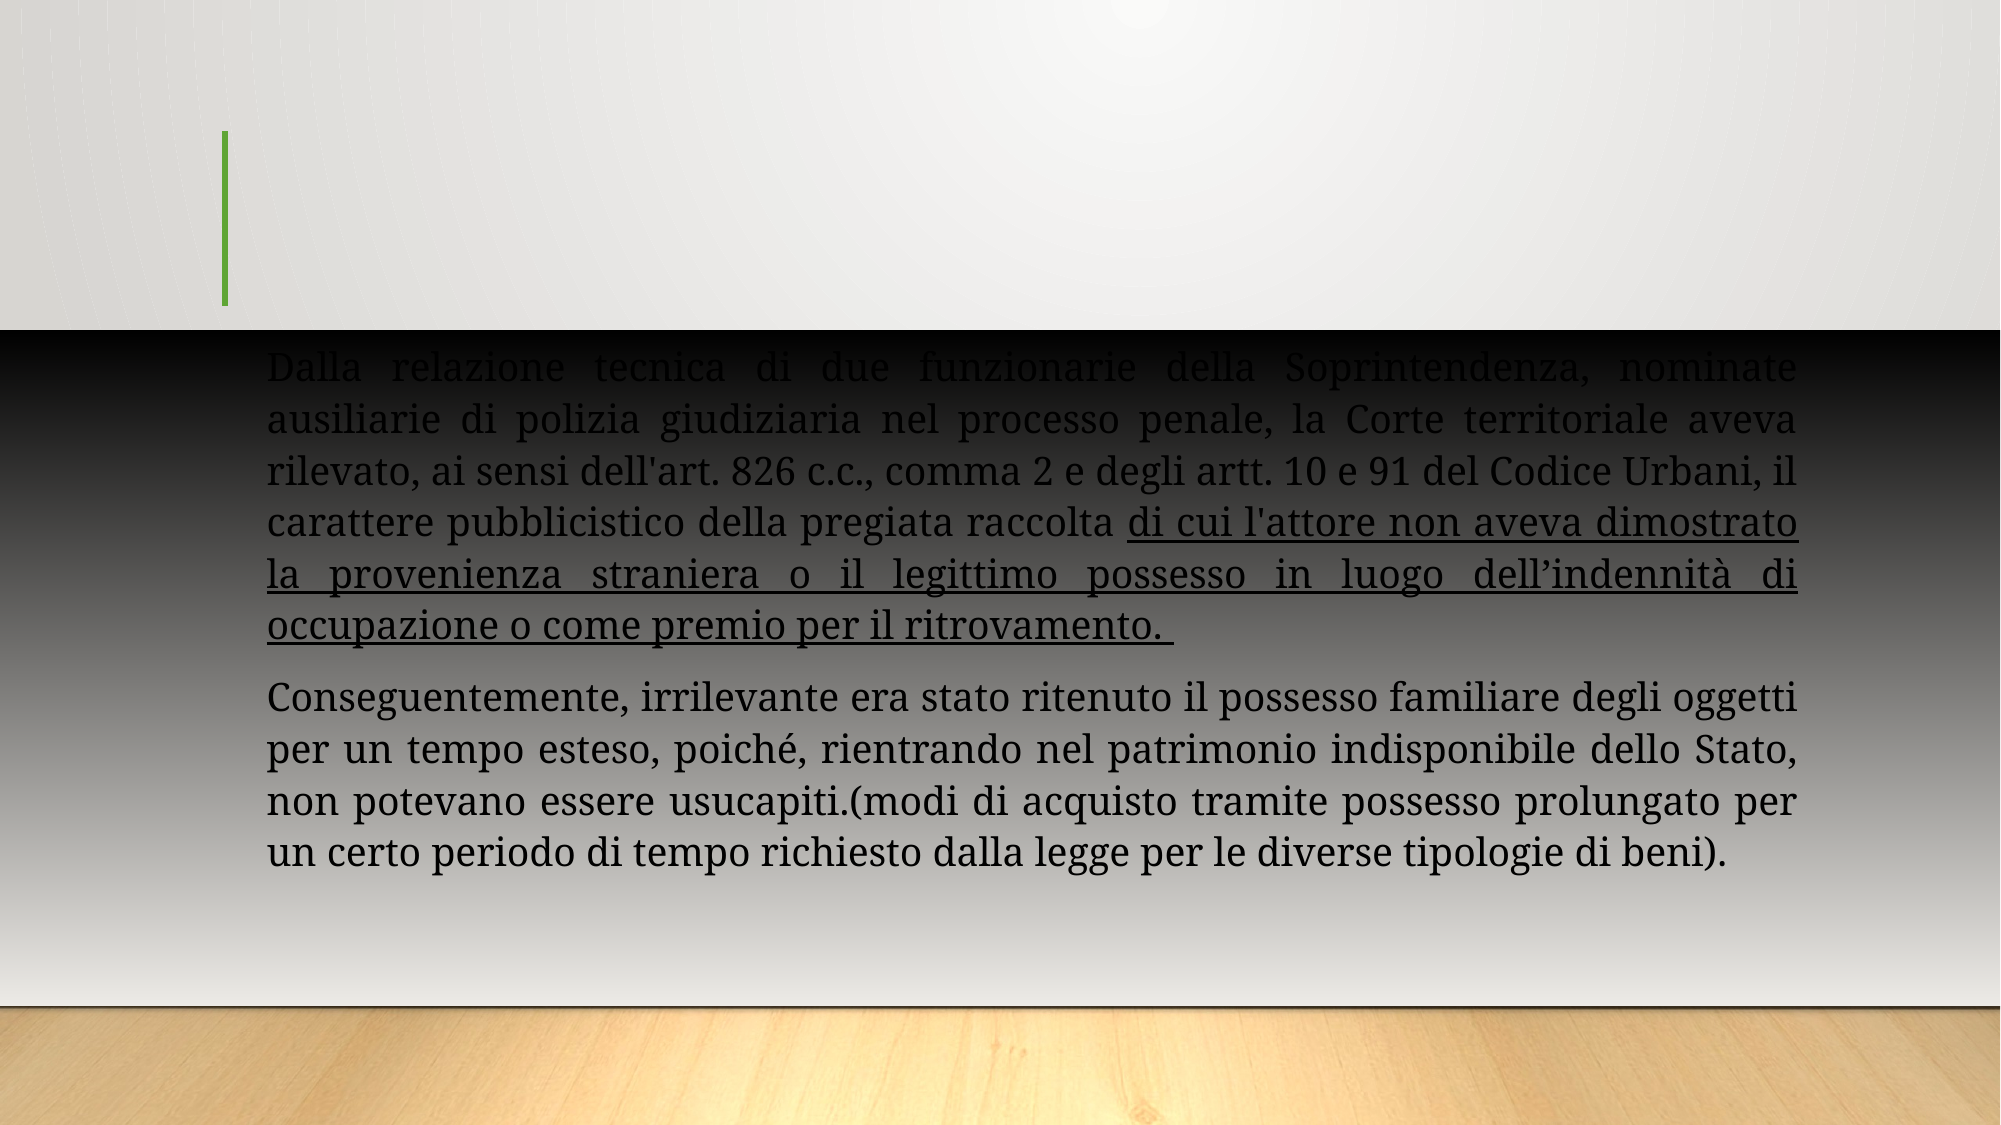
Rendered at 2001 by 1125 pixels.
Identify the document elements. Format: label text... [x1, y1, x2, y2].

list Dalla relazione tecnica di due funzionarie della Soprintendenza, nominate ausiliarie di polizia giudiziaria nel processo penale, la Corte territoriale aveva rilevato, ai sensi dell'art. 826 c.c., comma 2 e degli artt. 10 e 91 del Codice Urbani, il carattere pubblicistico della pregiata raccolta di cui l'attore non aveva dimostrato la provenienza straniera o il legittimo possesso in luogo dell’indennità di occupazione o come premio per il ritrovamento. Conseguentemente, irrilevante era stato ritenuto il possesso familiare degli oggetti per un tempo esteso, poiché, rientrando nel patrimonio indisponibile dello Stato, non potevano essere usucapiti.(modi di acquisto tramite possesso prolungato per un certo periodo di tempo richiesto dalla legge per le diverse tipologie di beni). [251, 330, 1814, 897]
